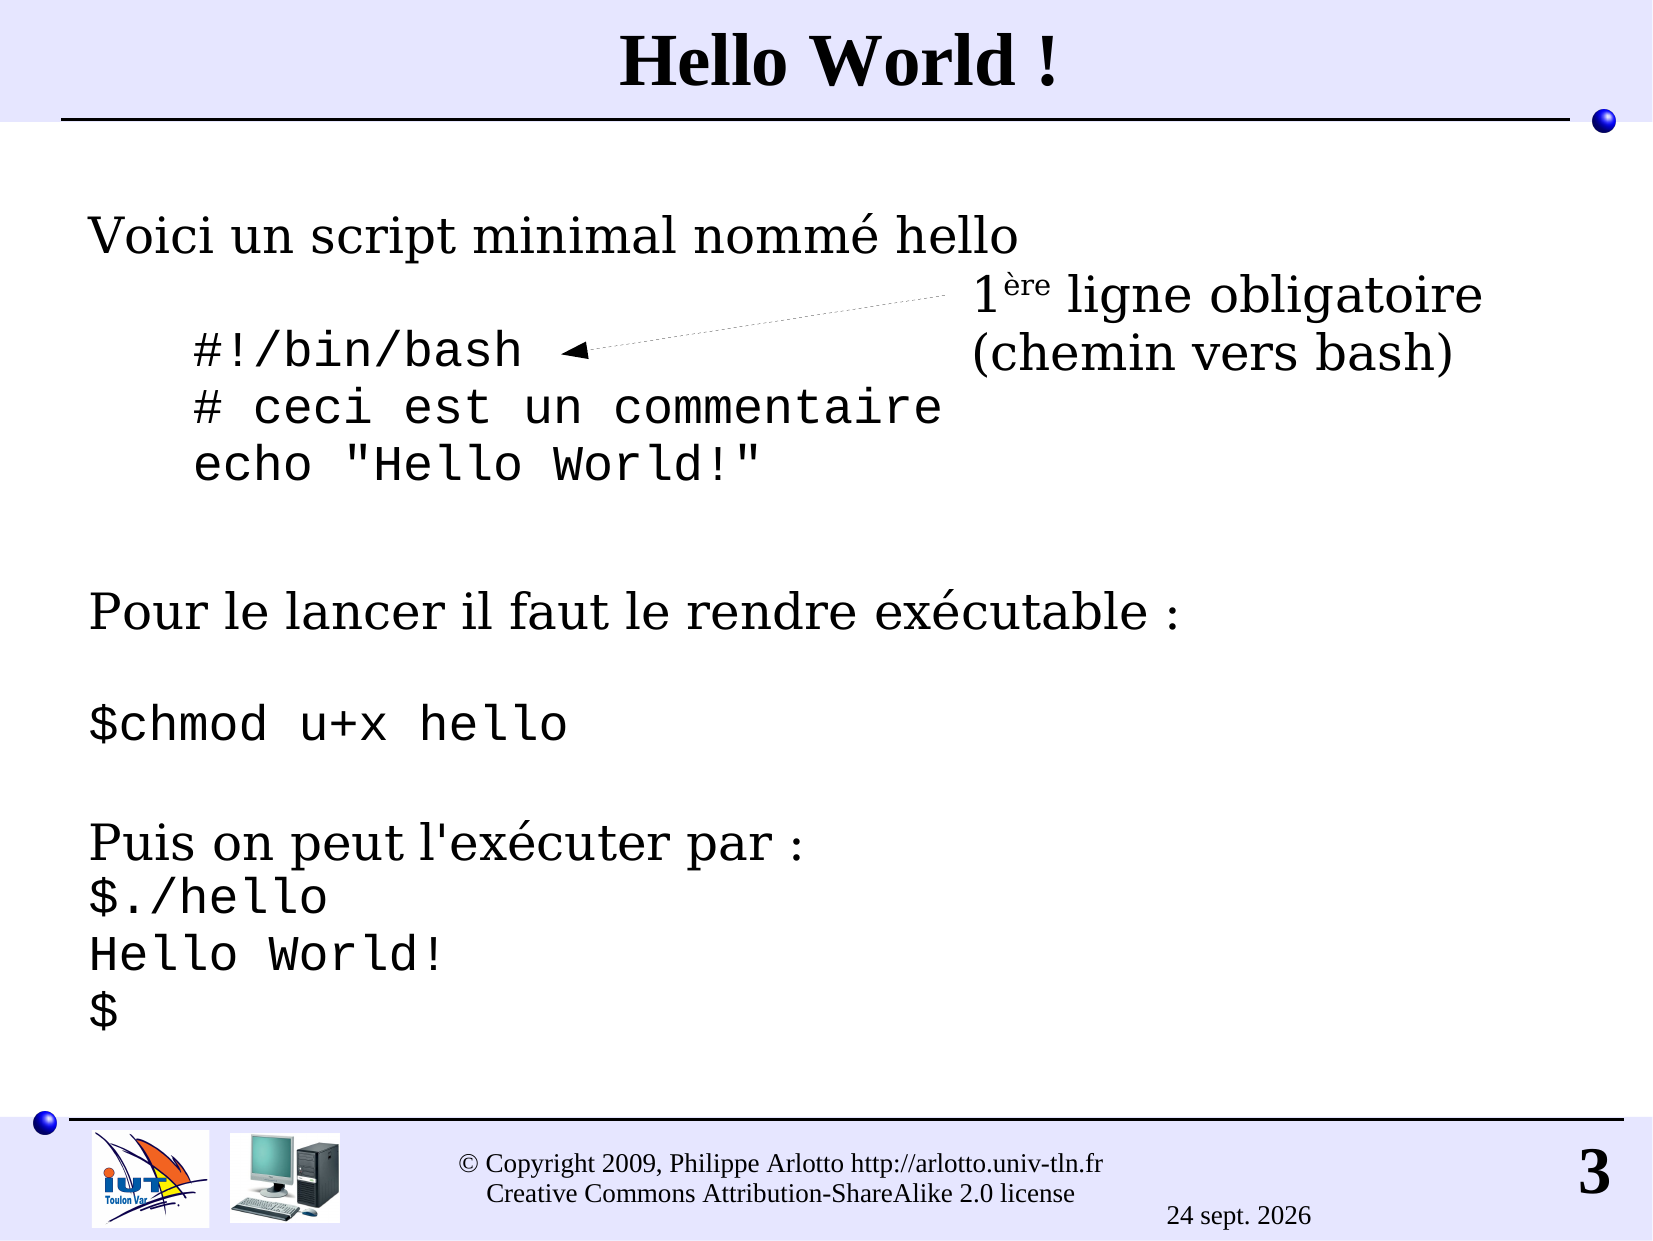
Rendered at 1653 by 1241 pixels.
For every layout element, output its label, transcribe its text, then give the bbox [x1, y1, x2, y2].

title Hello World ! [95, 11, 1585, 110]
text_box #!/bin/bash # ceci est un commentaire echo "Hello World!" [192, 324, 943, 496]
picture [230, 1133, 340, 1223]
text_box Voici un script minimal nommé hello [88, 206, 1021, 265]
text_box 1ère ligne obligatoire (chemin vers bash) [971, 265, 1485, 384]
text_box Pour le lancer il faut le rendre exécutable : $chmod u+x hello Puis on peut l'exécuter par : $./hello Hello World! $ [88, 582, 1183, 1043]
